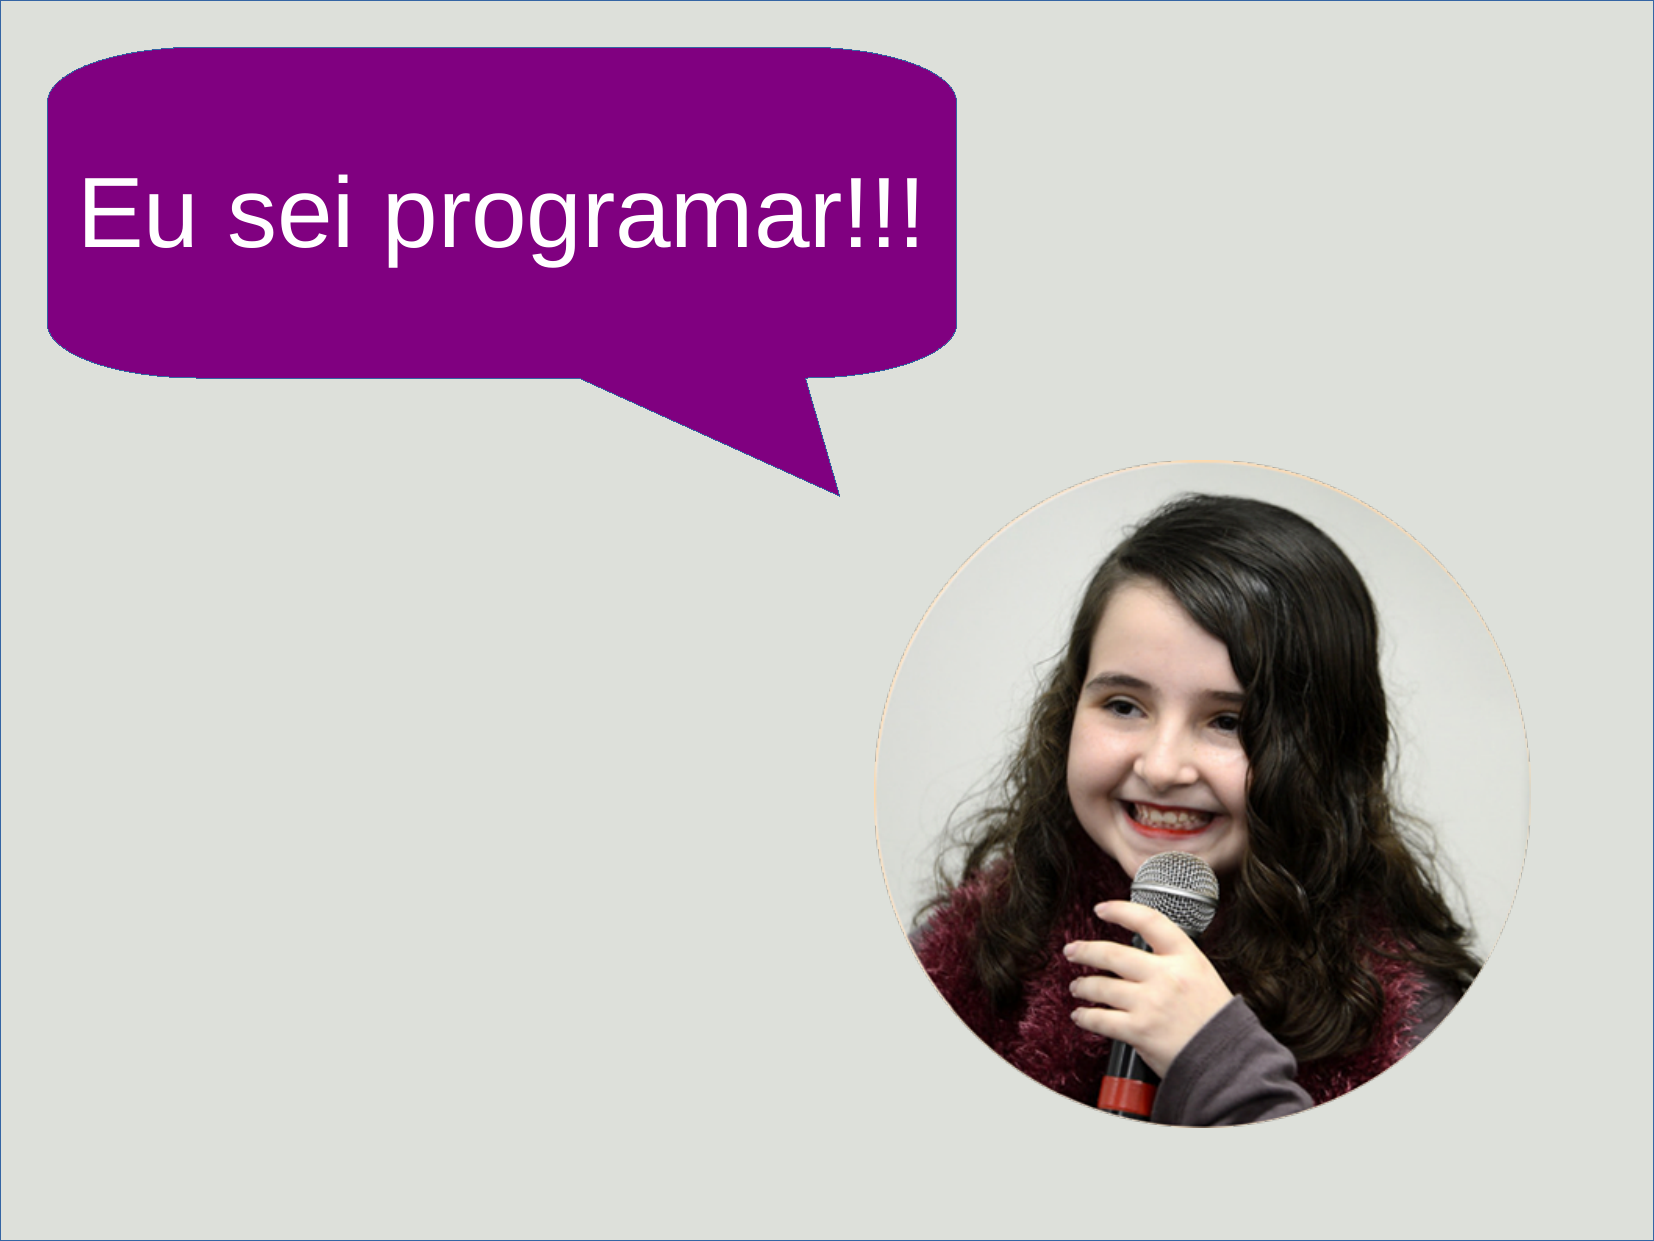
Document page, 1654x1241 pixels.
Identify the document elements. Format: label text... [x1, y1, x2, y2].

text_box Eu sei programar!!! [47, 47, 957, 497]
picture [874, 460, 1531, 1128]
text_box [0, 0, 1654, 1241]
